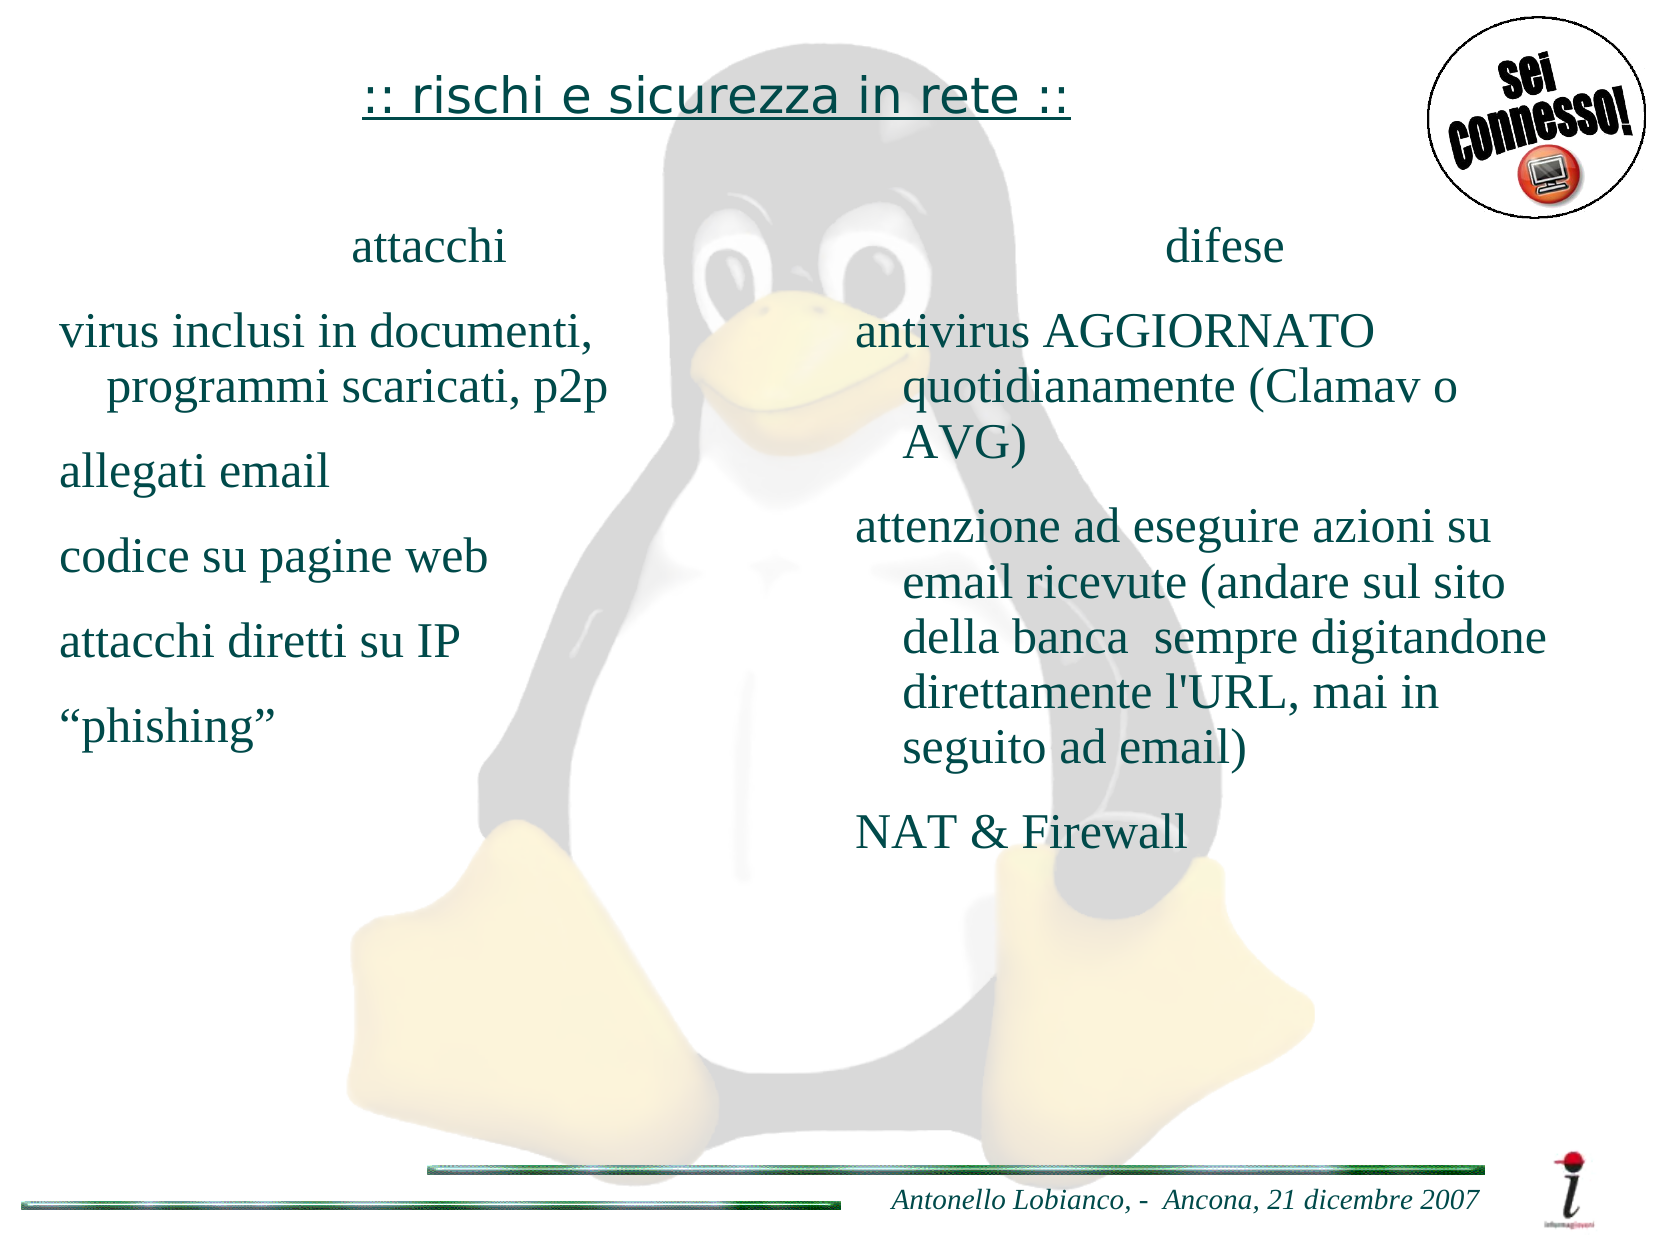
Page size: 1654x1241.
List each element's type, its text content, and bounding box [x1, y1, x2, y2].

list attacchi virus inclusi in documenti, programmi scaricati, p2p allegati email codice su pagine web attacchi diretti su IP “phishing” [41, 218, 800, 1152]
list difese antivirus AGGIORNATO quotidianamente (Clamav o AVG) attenzione ad eseguire azioni su email ricevute (andare sul sito della banca sempre digitandone direttamente l'URL, mai in seguito ad email) NAT & Firewall [837, 218, 1595, 1152]
picture [1425, 15, 1646, 219]
picture [427, 1165, 1485, 1175]
title :: rischi e sicurezza in rete :: [29, 59, 1404, 134]
picture [1538, 1147, 1604, 1235]
picture [21, 1201, 841, 1210]
